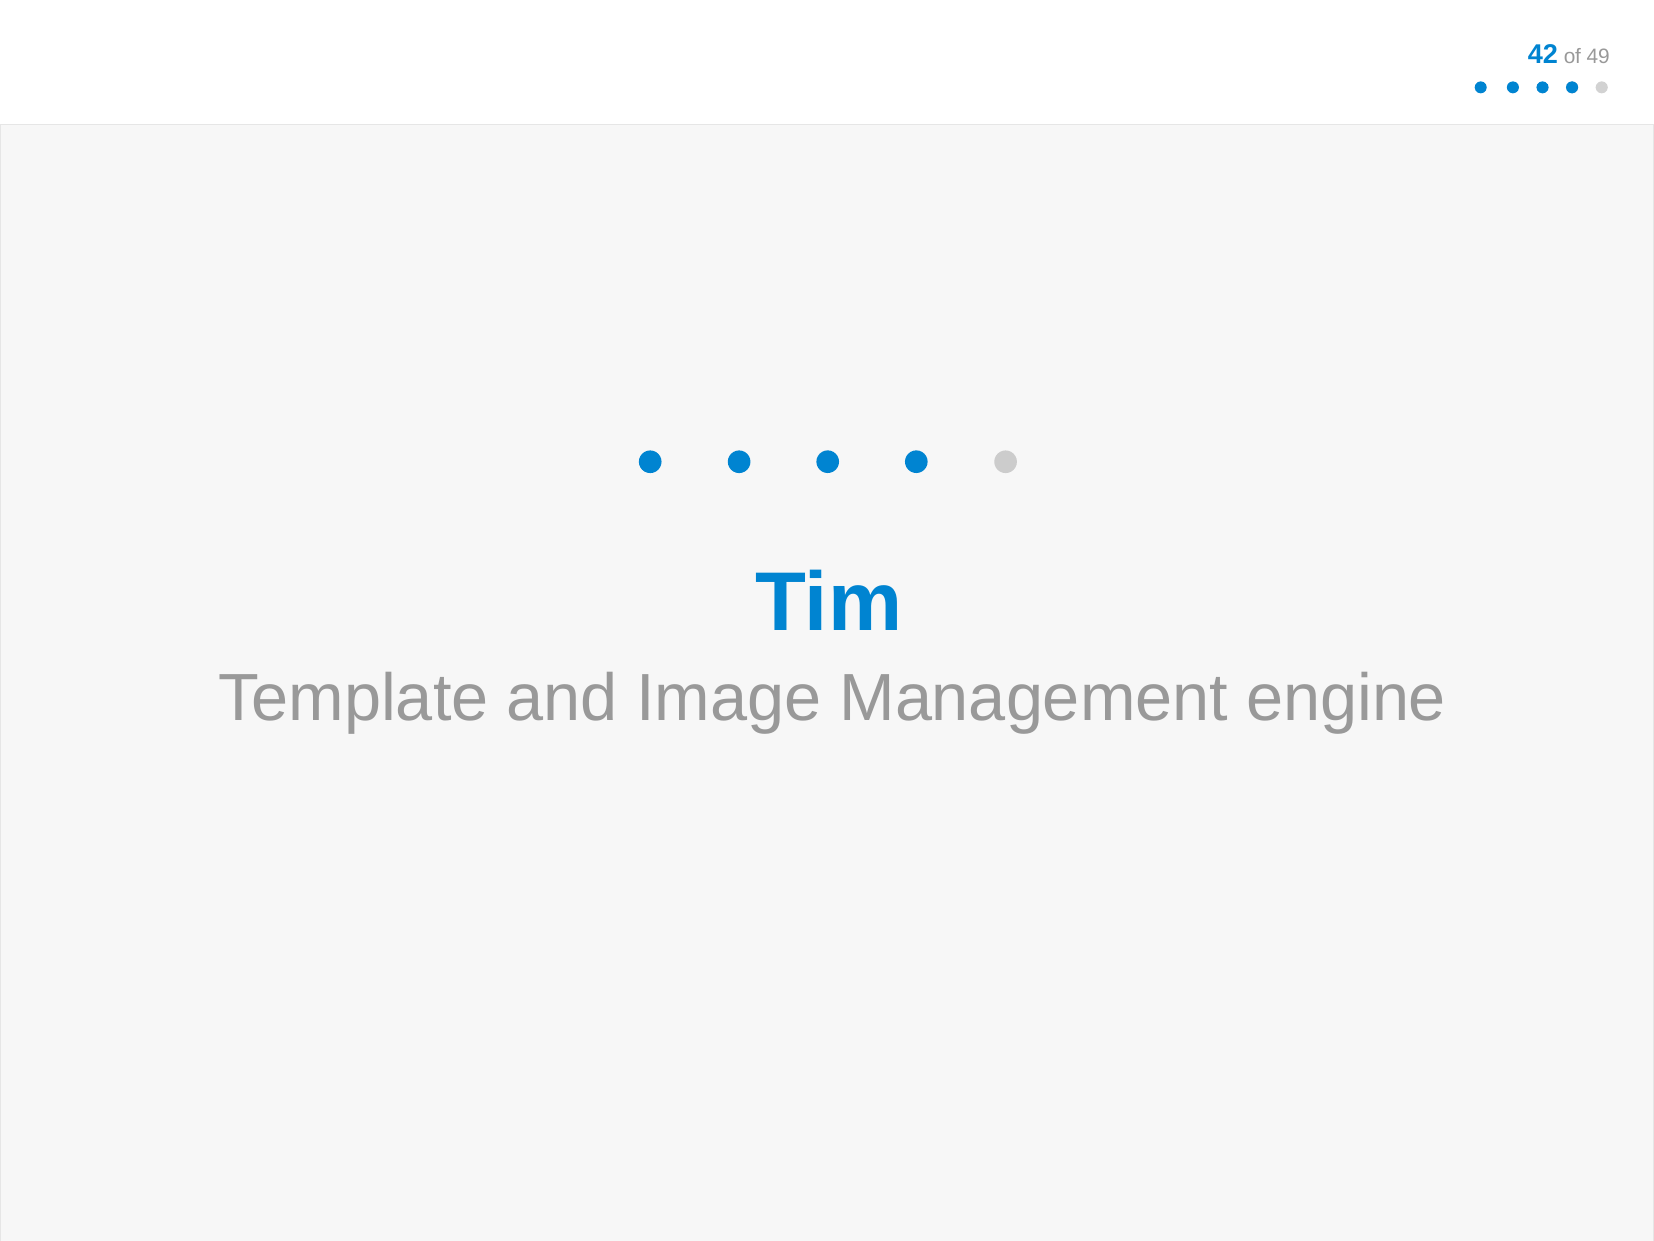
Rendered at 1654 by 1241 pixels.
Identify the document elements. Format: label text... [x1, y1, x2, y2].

text_box [1506, 81, 1520, 94]
title Tim [217, 555, 1441, 649]
title Template and Image Management engine [90, 660, 1576, 736]
text_box [1474, 81, 1487, 94]
title <number> of 49 [1489, 31, 1610, 78]
text_box [1565, 81, 1579, 94]
text_box [1536, 81, 1549, 94]
text_box [0, 124, 1654, 1241]
text_box [1595, 81, 1608, 94]
